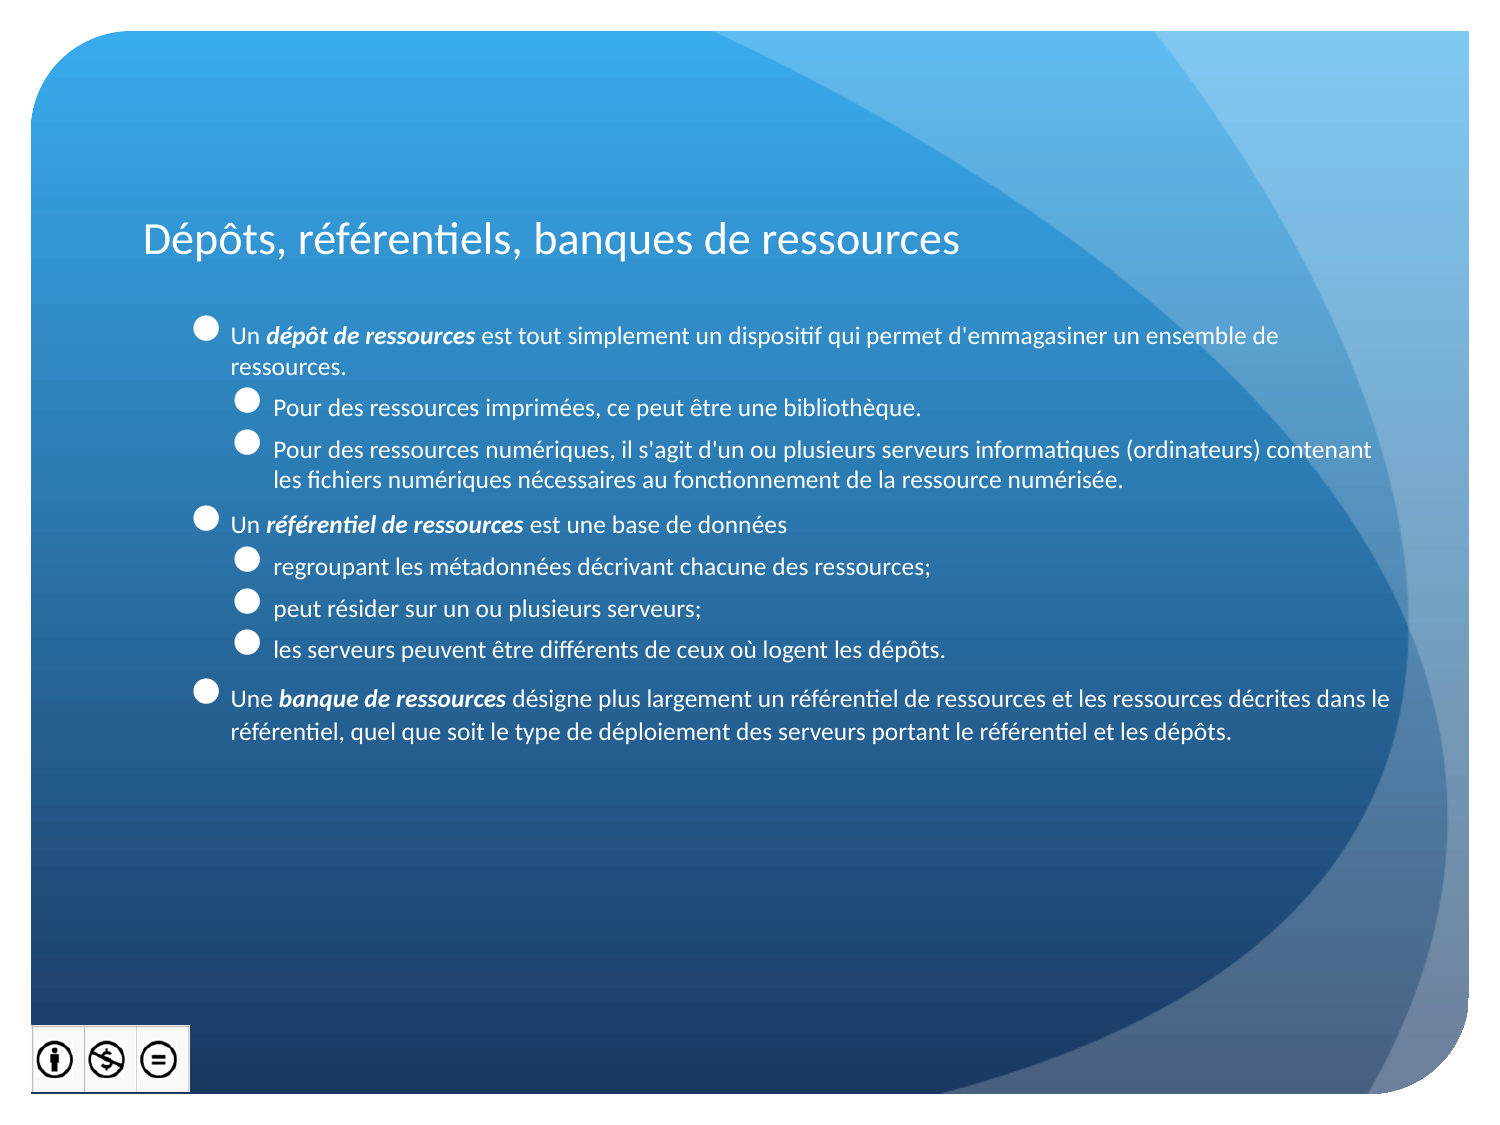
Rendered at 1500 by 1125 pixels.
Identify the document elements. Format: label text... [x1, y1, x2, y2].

list Un dépôt de ressources est tout simplement un dispositif qui permet d'emmagasiner un ensemble de ressources. Pour des ressources imprimées, ce peut être une bibliothèque. Pour des ressources numériques, il s'agit d'un ou plusieurs serveurs informatiques (ordinateurs) contenant les fichiers numériques nécessaires au fonctionnement de la ressource numérisée. Un référentiel de ressources est une base de données regroupant les métadonnées décrivant chacune des ressources; peut résider sur un ou plusieurs serveurs; les serveurs peuvent être différents de ceux où logent les dépôts. Une banque de ressources désigne plus largement un référentiel de ressources et les ressources décrites dans le référentiel, quel que soit le type de déploiement des serveurs portant le référentiel et les dépôts. [174, 311, 1413, 756]
title Dépôts, référentiels, banques de ressources [127, 106, 1372, 278]
picture [24, 30, 1473, 1094]
